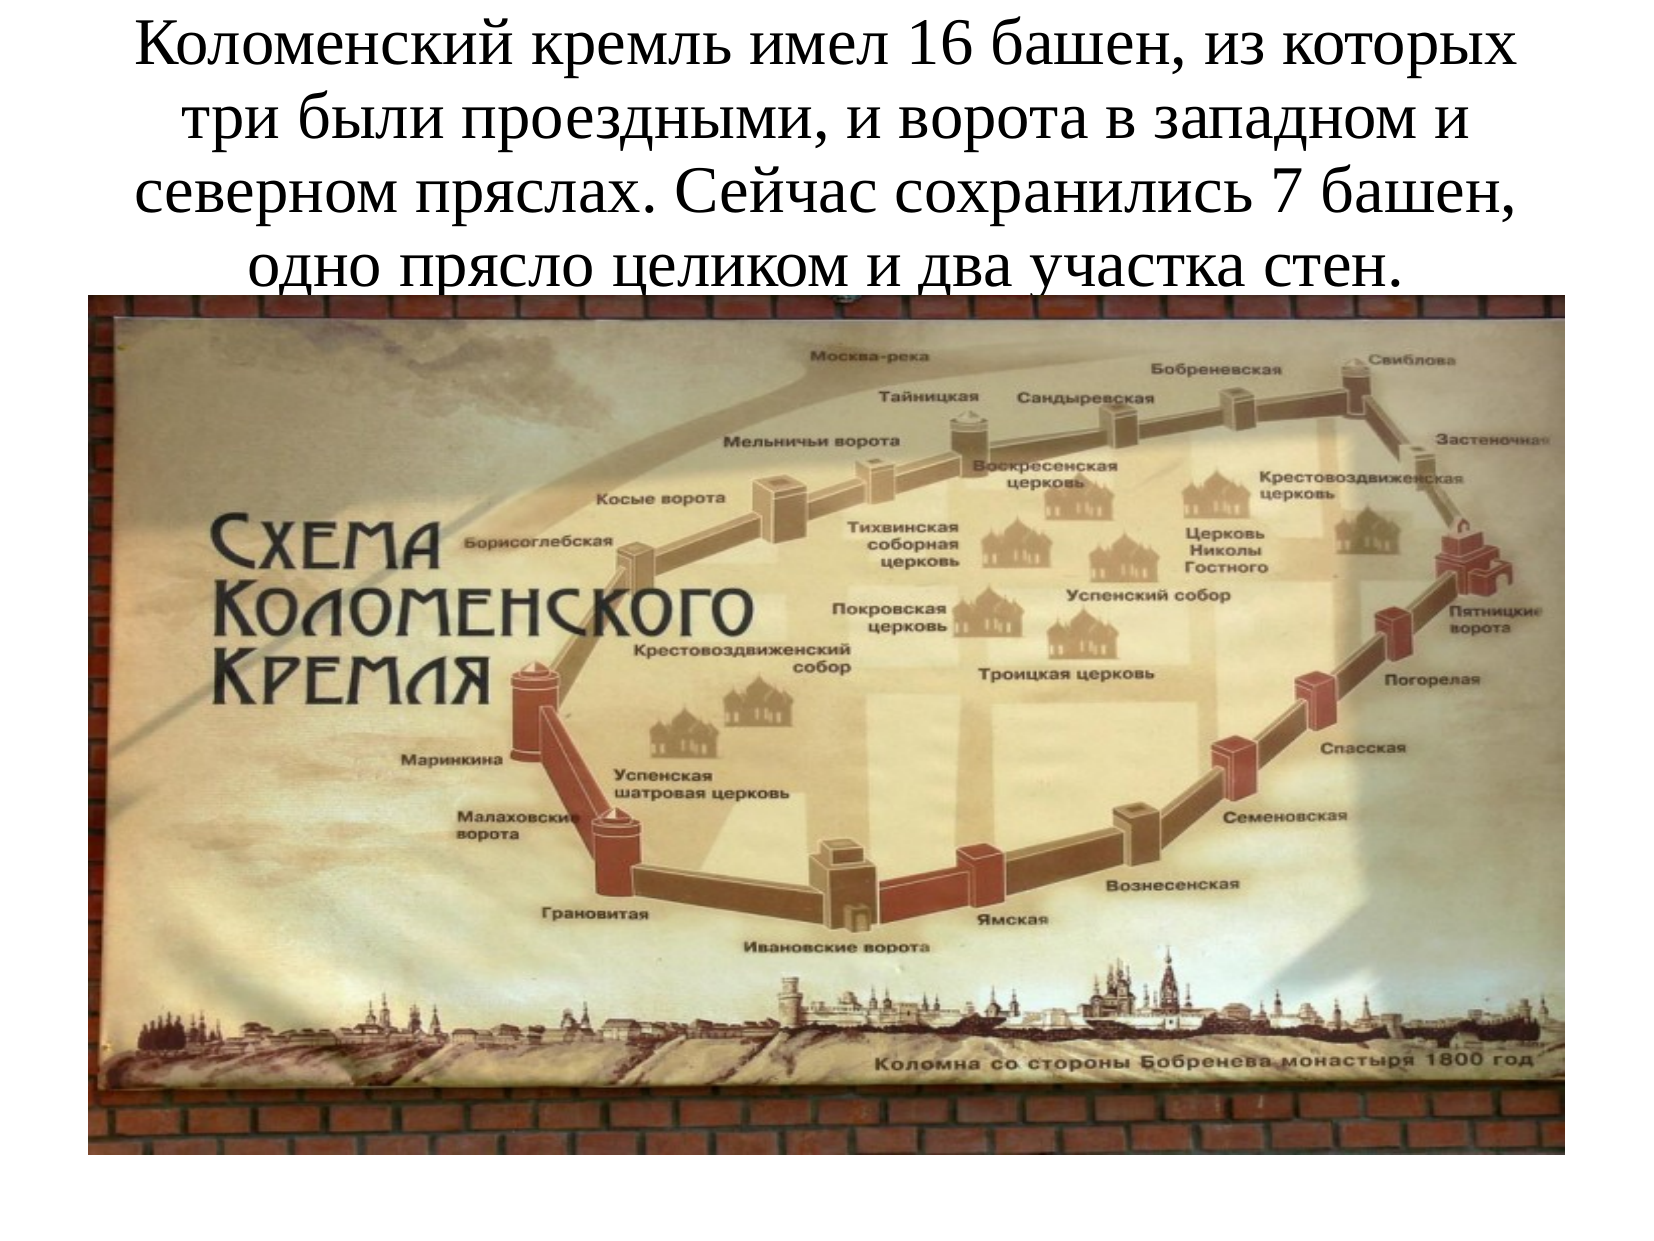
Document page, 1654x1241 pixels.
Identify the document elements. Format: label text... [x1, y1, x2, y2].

picture [88, 295, 1565, 1155]
title Коломенский кремль имел 16 башен, из которых три были проездными, и ворота в западном и северном пряслах. Сейчас сохранились 7 башен, одно прясло целиком и два участка стен. [82, 4, 1571, 302]
